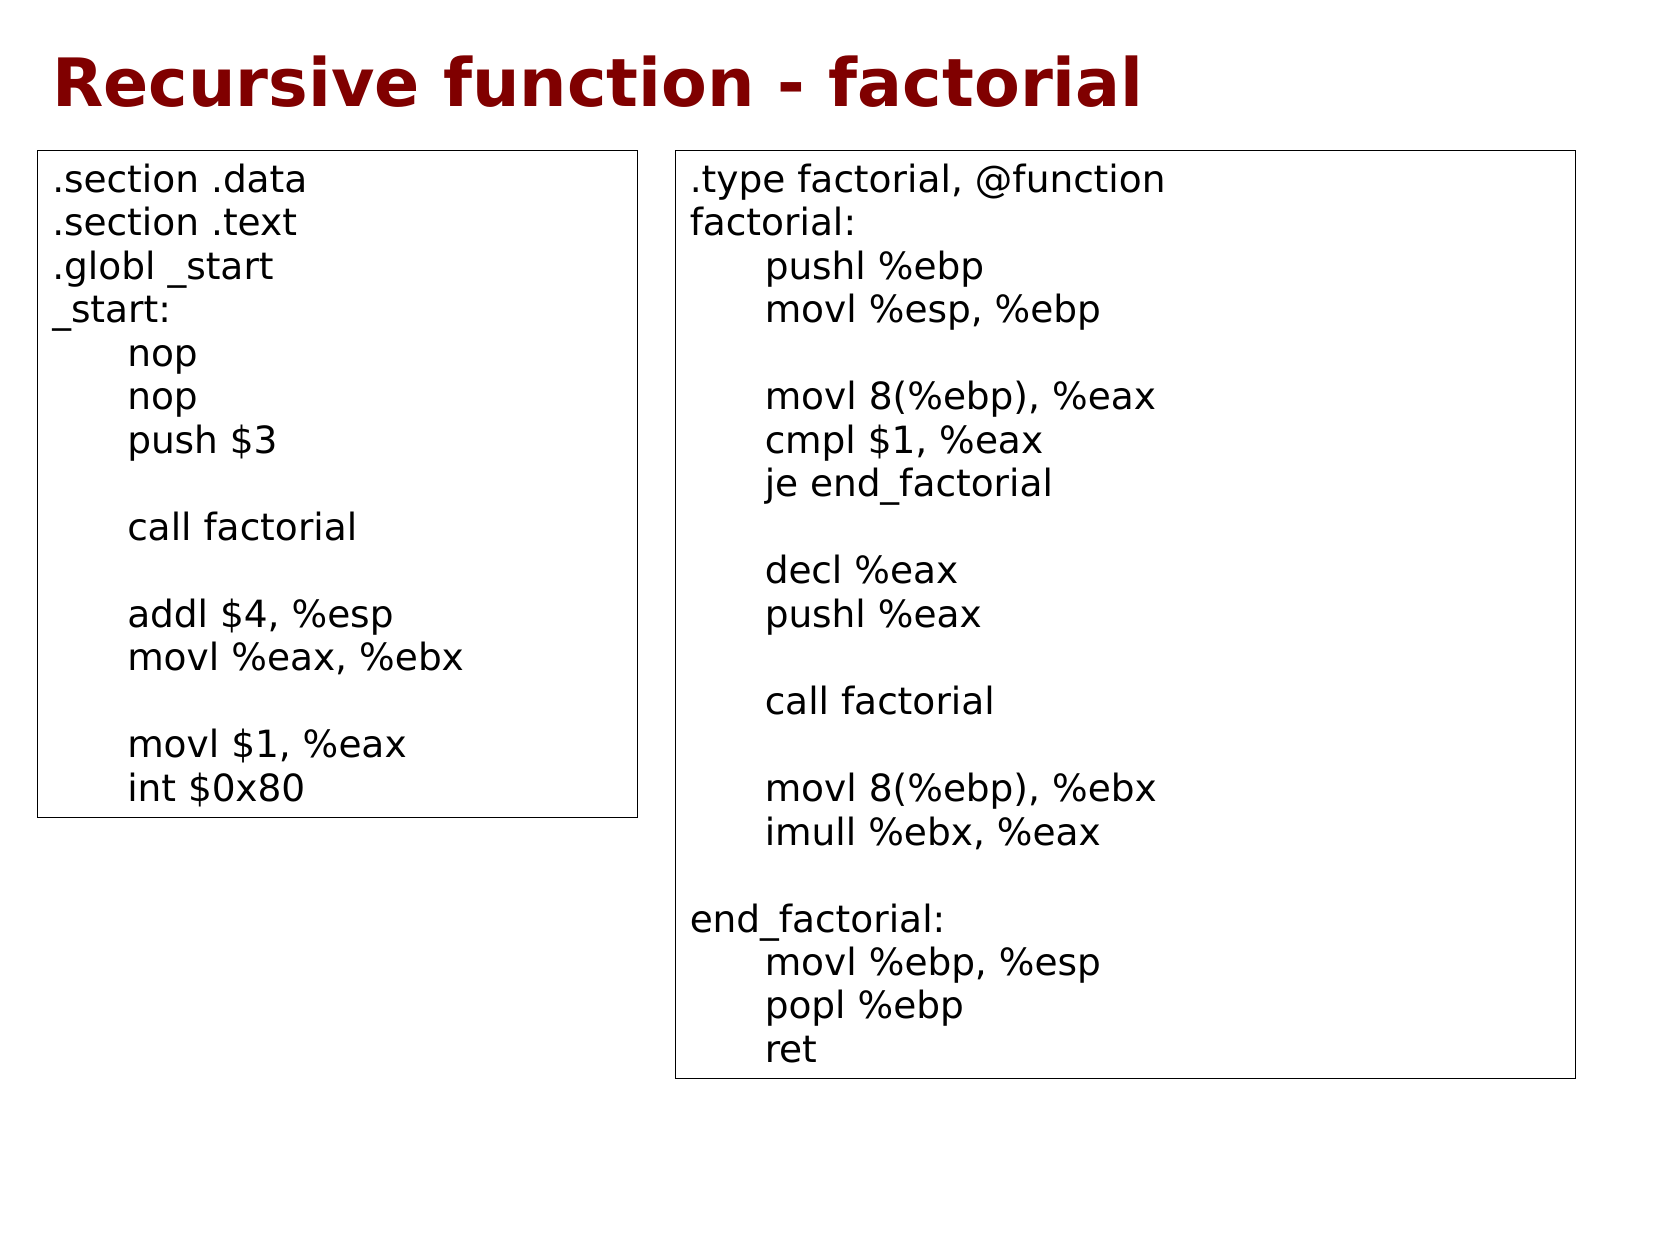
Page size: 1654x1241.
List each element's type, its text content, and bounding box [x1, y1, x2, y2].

text_box .section .data .section .text .globl _start _start: nop nop push $3 call factorial addl $4, %esp movl %eax, %ebx movl $1, %eax int $0x80 [37, 150, 638, 818]
text_box .type factorial, @function factorial: pushl %ebp movl %esp, %ebp movl 8(%ebp), %eax cmpl $1, %eax je end_factorial decl %eax pushl %eax call factorial movl 8(%ebp), %ebx imull %ebx, %eax end_factorial: movl %ebp, %esp popl %ebp ret [675, 150, 1576, 1079]
text_box Recursive function - factorial [37, 37, 1613, 131]
